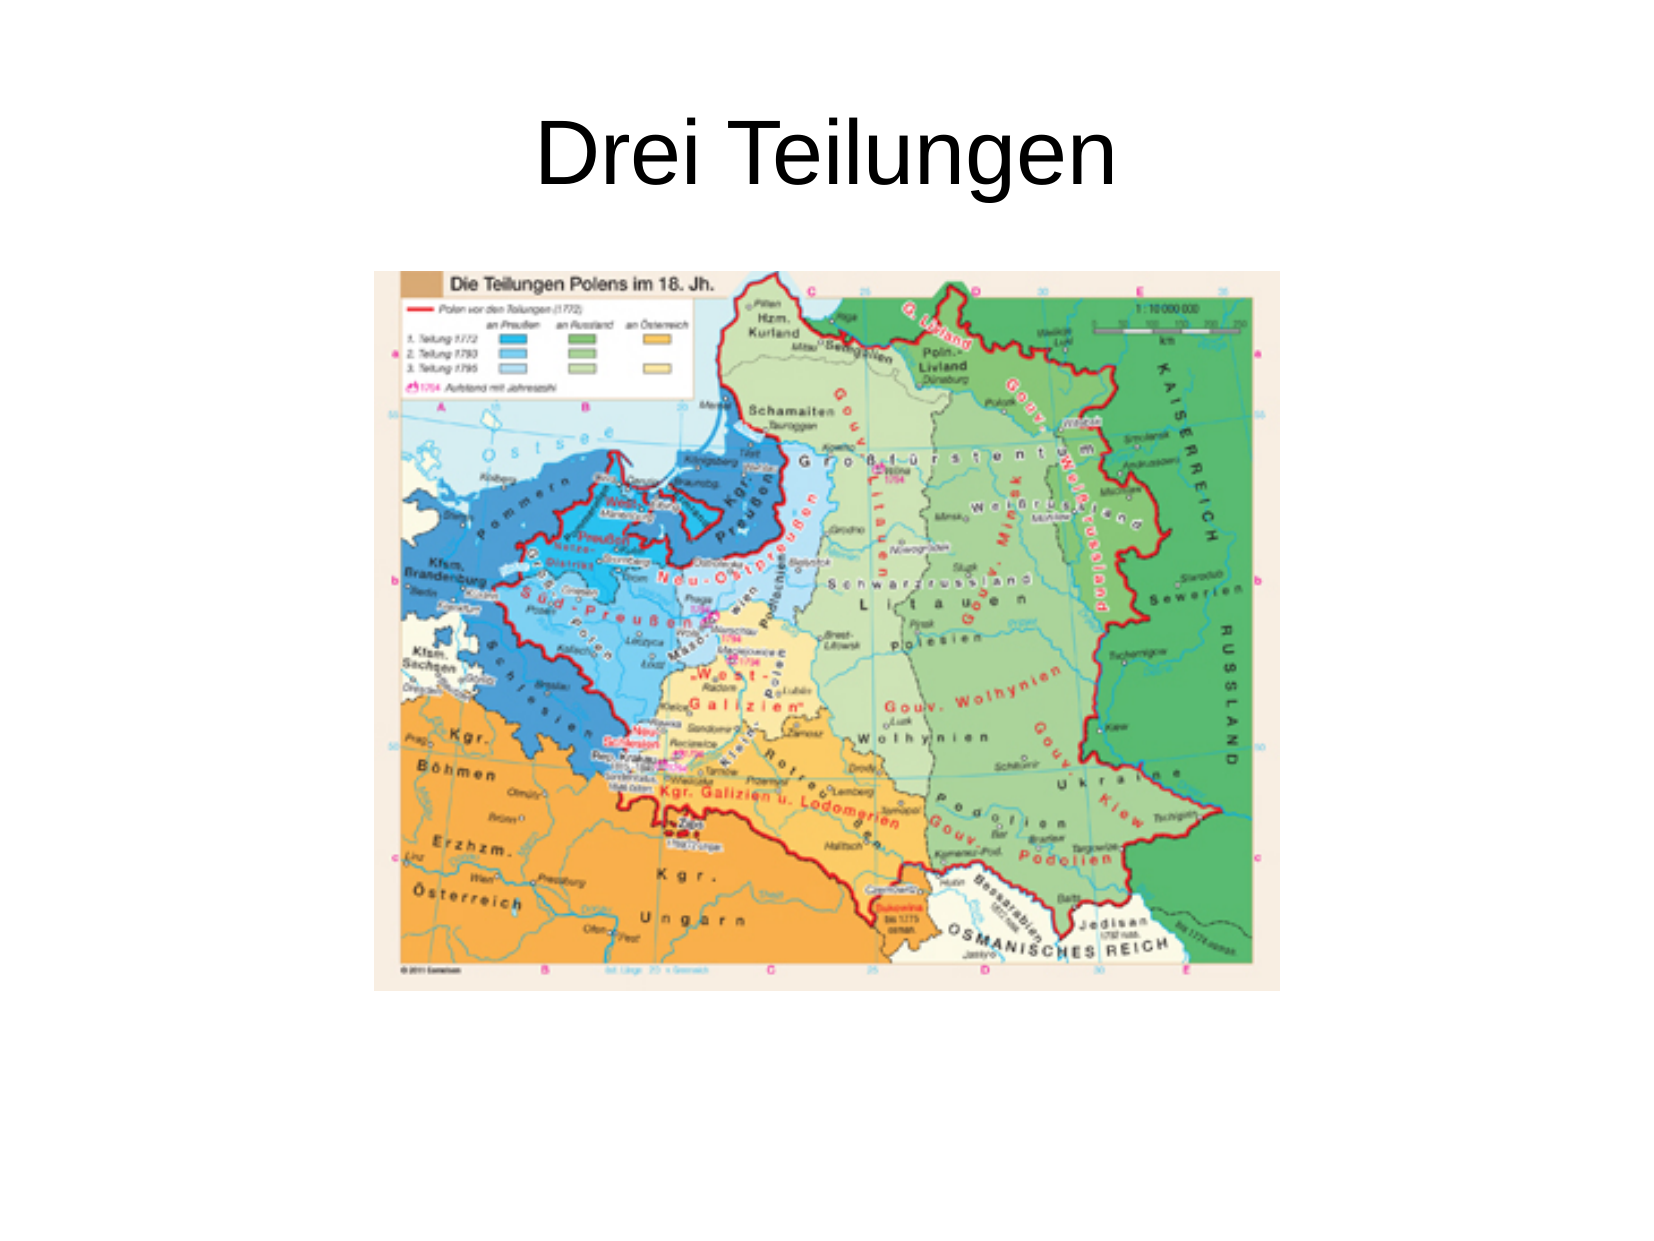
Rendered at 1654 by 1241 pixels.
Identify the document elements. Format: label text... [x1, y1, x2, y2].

title Drei Teilungen [82, 49, 1571, 257]
picture [374, 271, 1280, 991]
